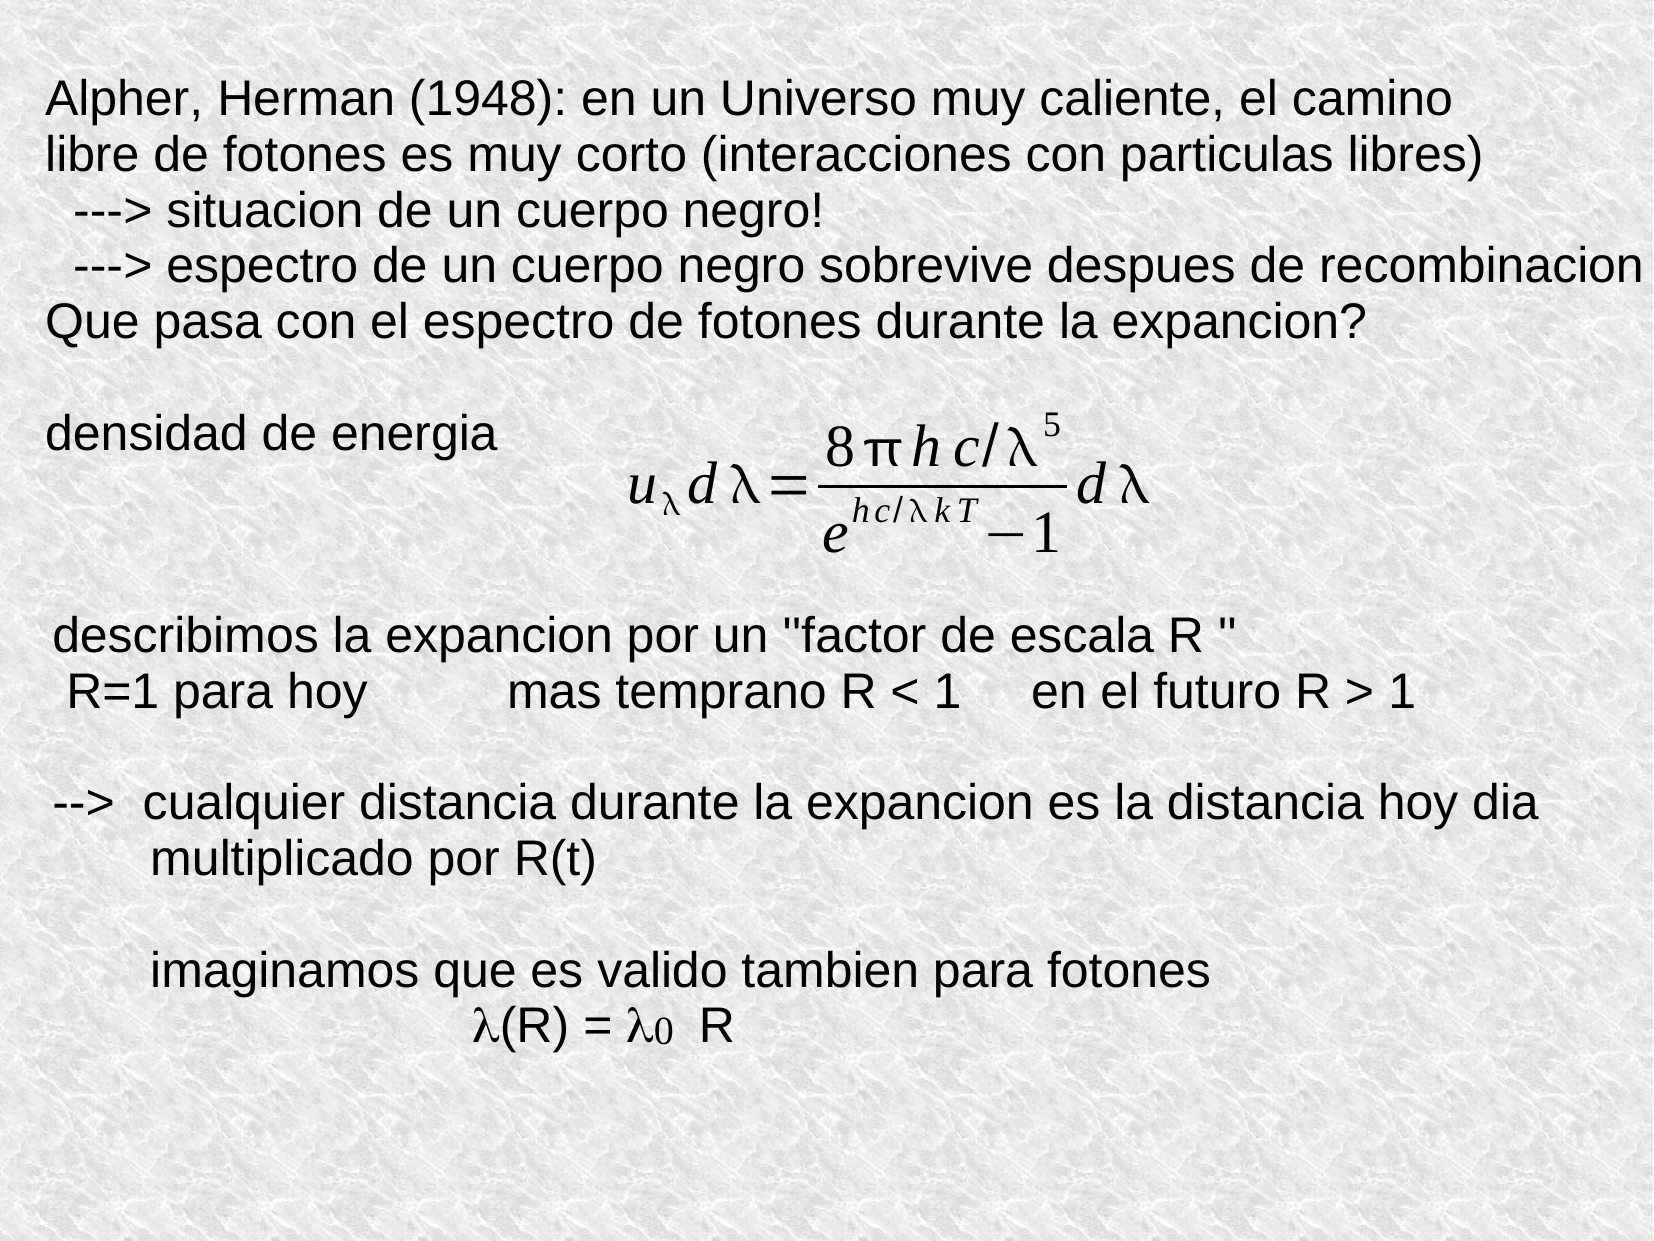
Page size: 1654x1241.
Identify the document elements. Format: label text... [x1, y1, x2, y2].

chart [612, 406, 1166, 565]
picture [0, 0, 1654, 1241]
text_box Alpher, Herman (1948): en un Universo muy caliente, el camino libre de fotones es muy corto (interacciones con particulas libres) ---> situacion de un cuerpo negro! ---> espectro de un cuerpo negro sobrevive despues de recombinacion Que pasa con el espectro de fotones durante la expancion? densidad de energia [30, 63, 1653, 575]
text_box describimos la expancion por un ''factor de escala R '' R=1 para hoy mas temprano R < 1 en el futuro R > 1 --> cualquier distancia durante la expancion es la distancia hoy dia multiplicado por R(t) imaginamos que es valido tambien para fotones (R) = 0 R [37, 600, 1555, 1184]
